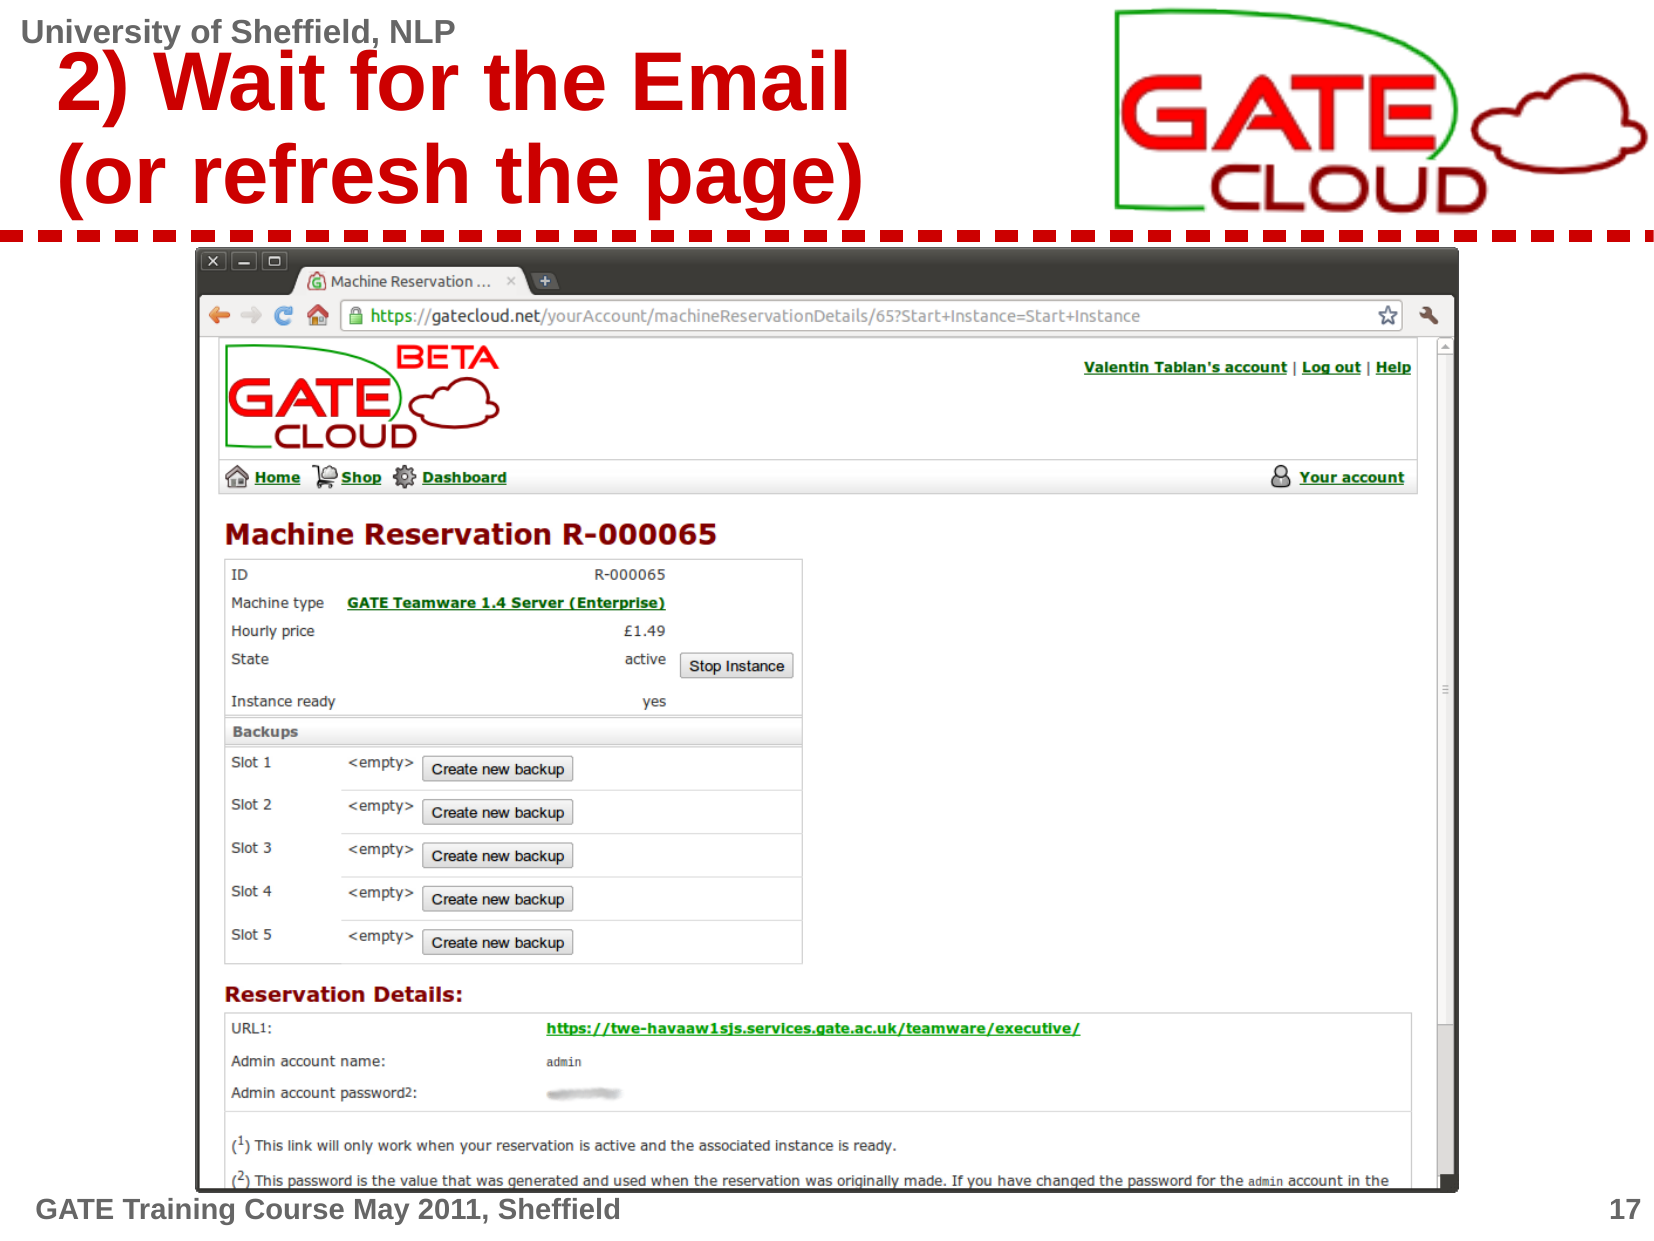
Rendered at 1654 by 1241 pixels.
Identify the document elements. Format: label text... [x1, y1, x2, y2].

picture [195, 247, 1459, 1193]
picture [1110, 5, 1654, 223]
title 2) Wait for the Email (or refresh the page) [56, 35, 1120, 222]
